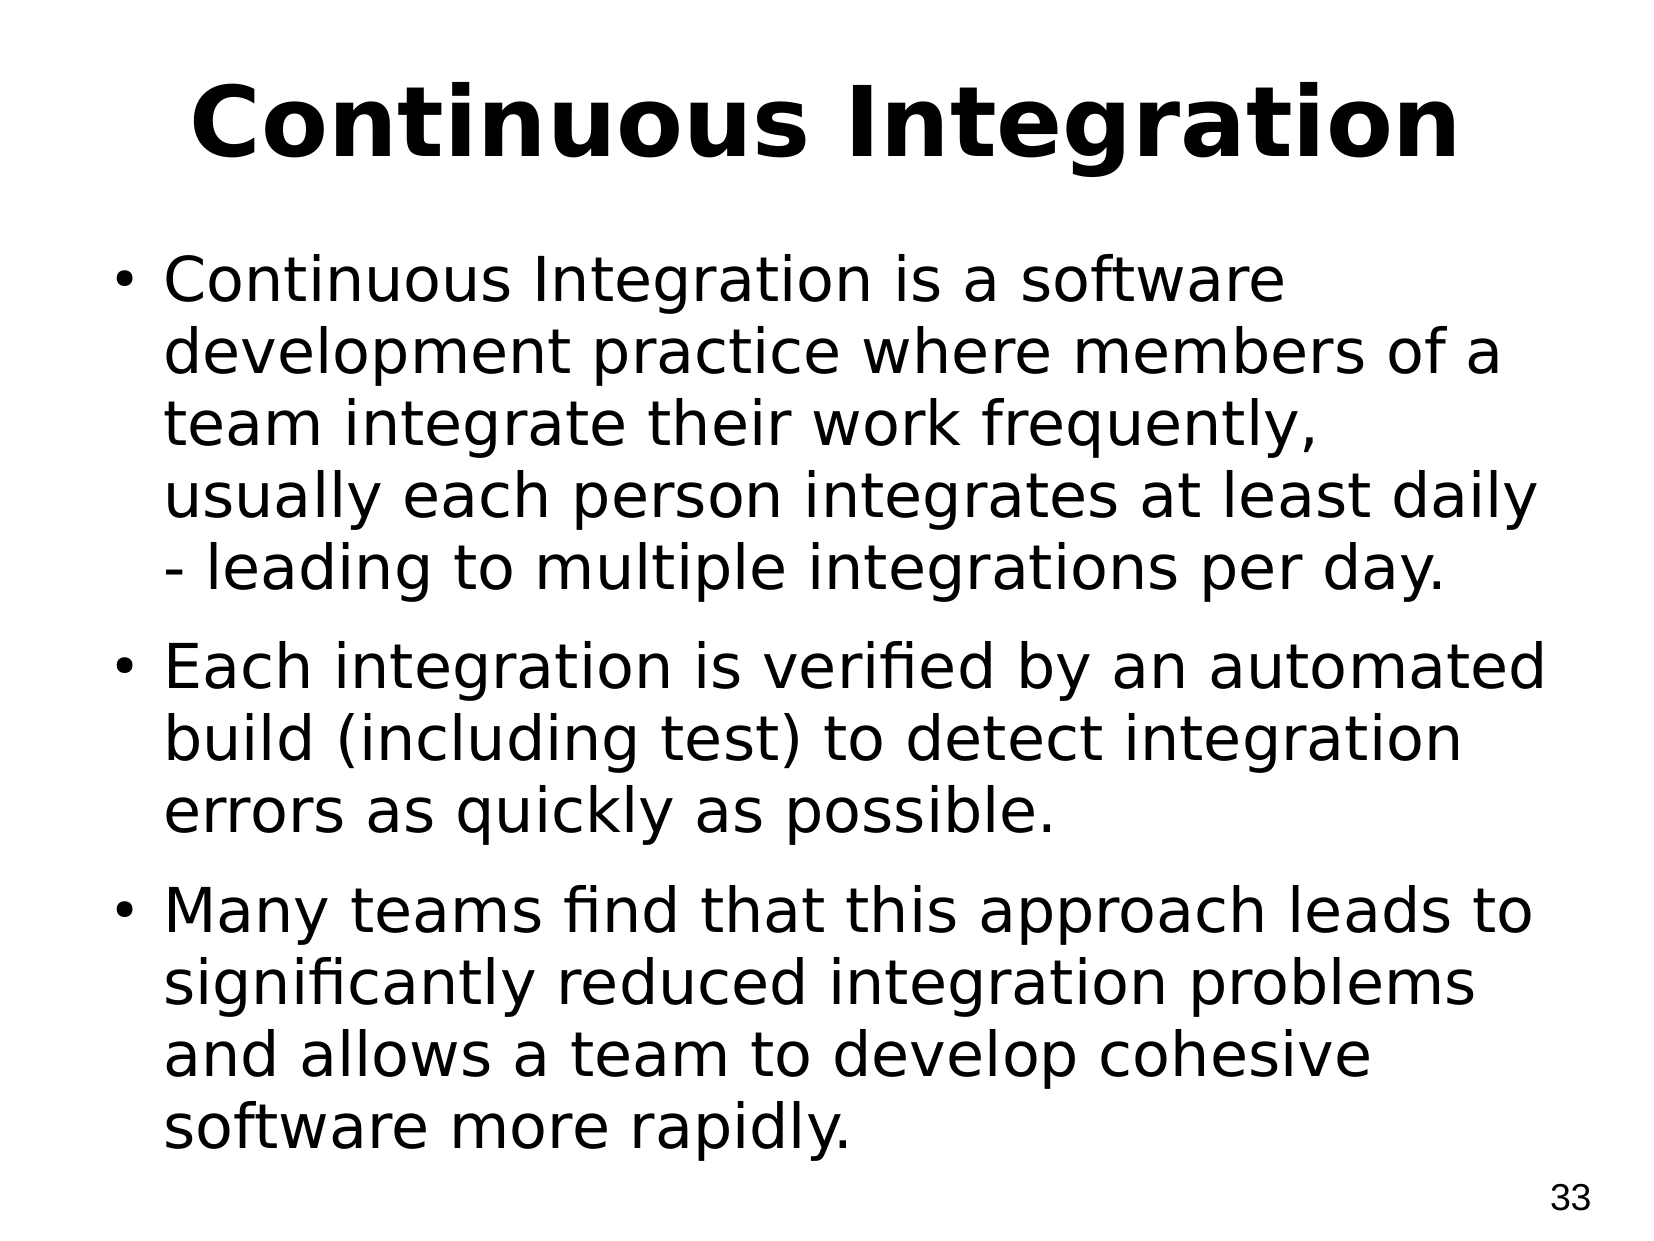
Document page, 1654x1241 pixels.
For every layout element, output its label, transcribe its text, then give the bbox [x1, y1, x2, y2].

list Continuous Integration is a software development practice where members of a team integrate their work frequently, usually each person integrates at least daily - leading to multiple integrations per day. Each integration is verified by an automated build (including test) to detect integration errors as quickly as possible. Many teams find that this approach leads to significantly reduced integration problems and allows a team to develop cohesive software more rapidly. [82, 236, 1571, 1205]
title Continuous Integration [82, 49, 1571, 196]
